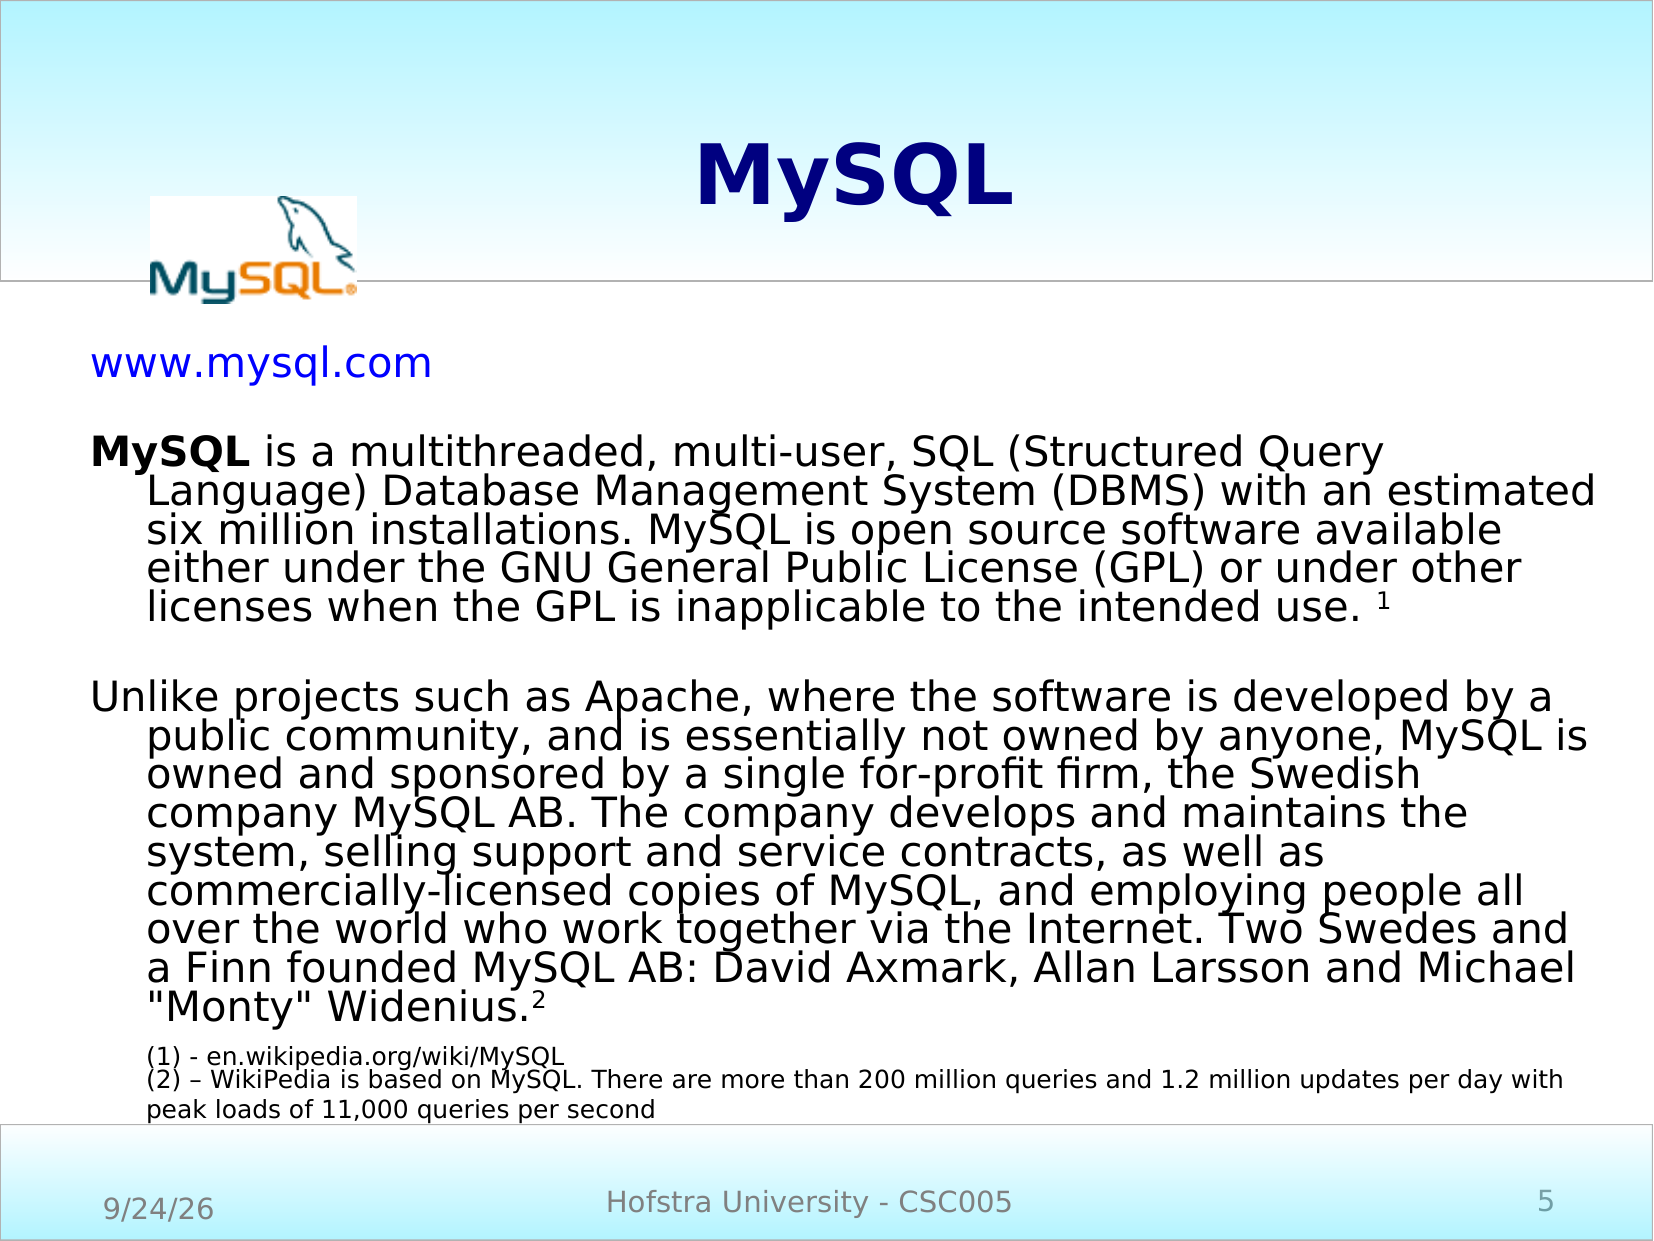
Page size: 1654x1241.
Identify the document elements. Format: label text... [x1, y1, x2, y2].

title MySQL [151, 75, 1557, 243]
list www.mysql.com MySQL is a multithreaded, multi-user, SQL (Structured Query Language) Database Management System (DBMS) with an estimated six million installations. MySQL is open source software available either under the GNU General Public License (GPL) or under other licenses when the GPL is inapplicable to the intended use. 1 Unlike projects such as Apache, where the software is developed by a public community, and is essentially not owned by anyone, MySQL is owned and sponsored by a single for-profit firm, the Swedish company MySQL AB. The company develops and maintains the system, selling support and service contracts, as well as commercially-licensed copies of MySQL, and employing people all over the world who work together via the Internet. Two Swedes and a Finn founded MySQL AB: David Axmark, Allan Larsson and Michael "Monty" Widenius.2 (1) - en.wikipedia.org/wiki/MySQL (2) – WikiPedia is based on MySQL. There are more than 200 million queries and 1.2 million updates per day with peak loads of 11,000 queries per second [75, 243, 1613, 1185]
picture [150, 196, 357, 304]
